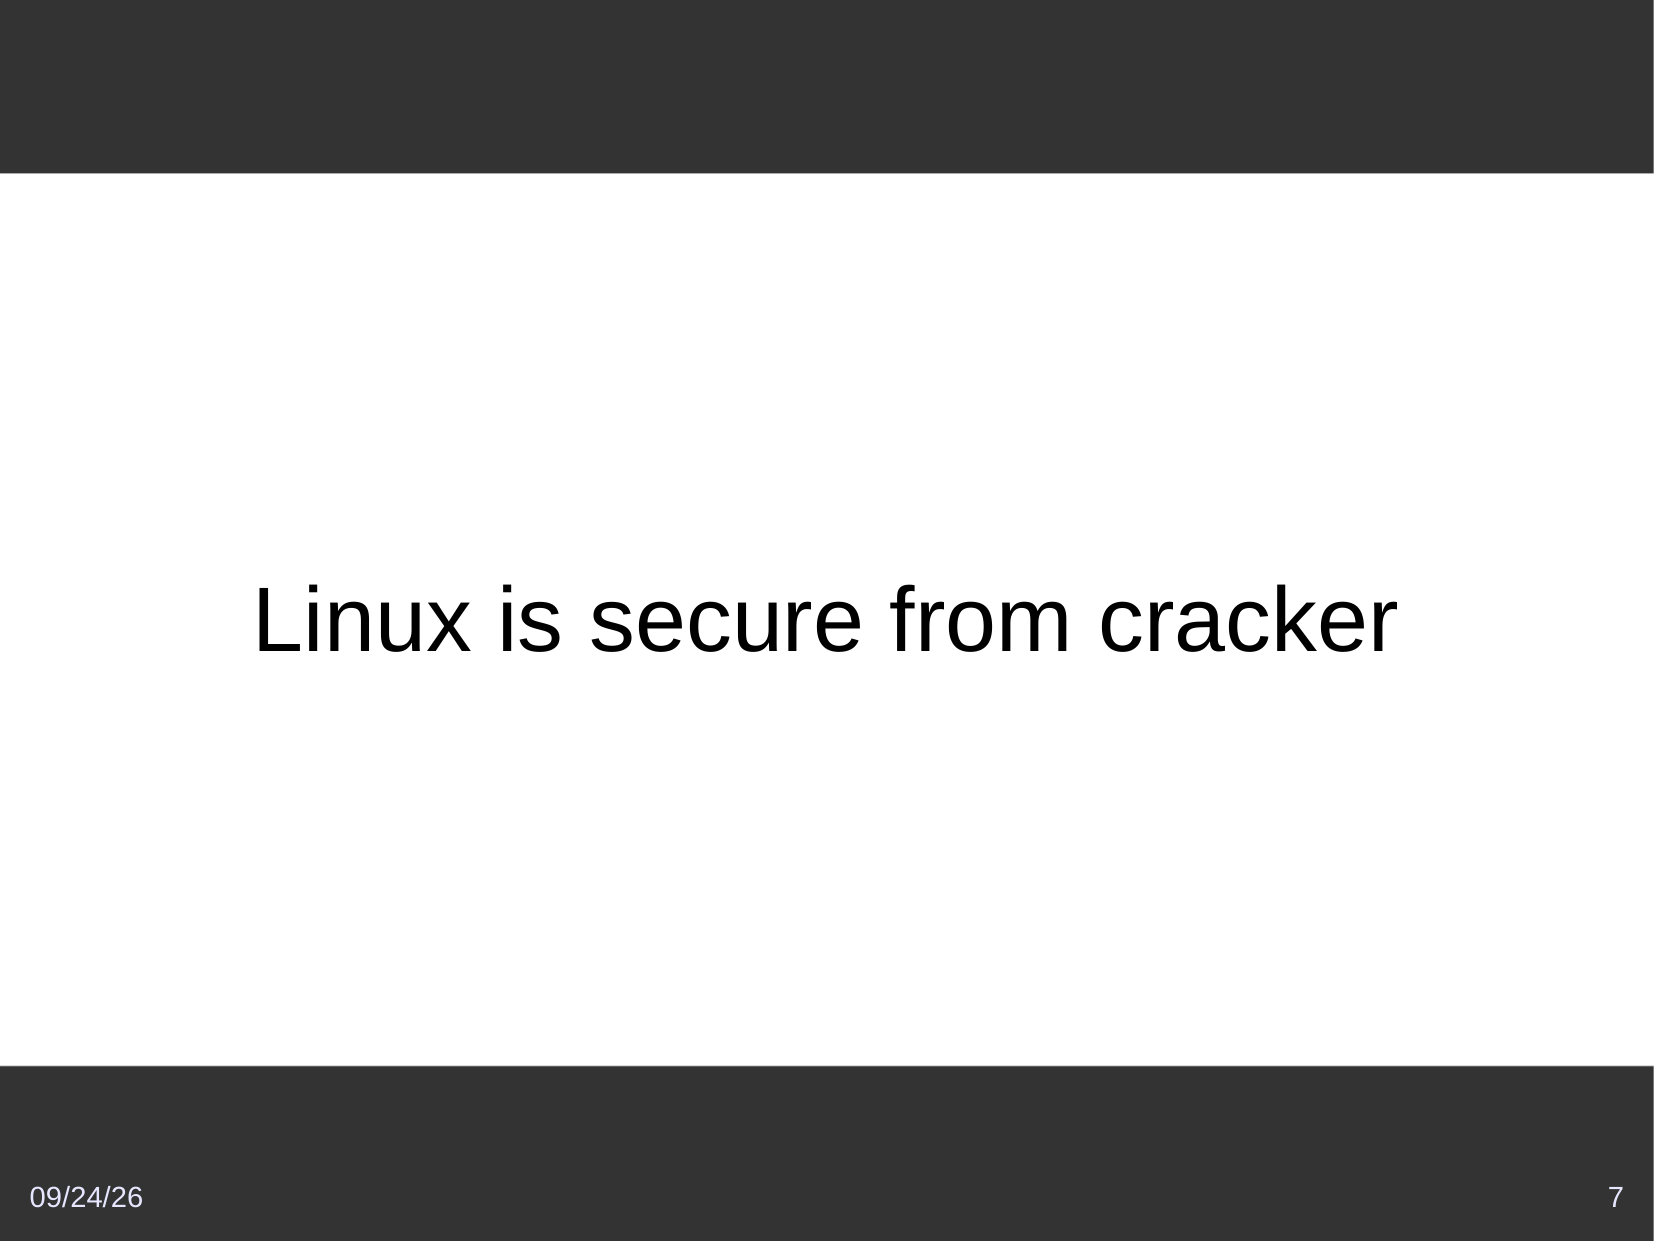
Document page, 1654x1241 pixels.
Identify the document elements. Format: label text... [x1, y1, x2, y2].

subtitle Linux is secure from cracker [29, 214, 1625, 1027]
picture [0, 0, 1654, 1241]
